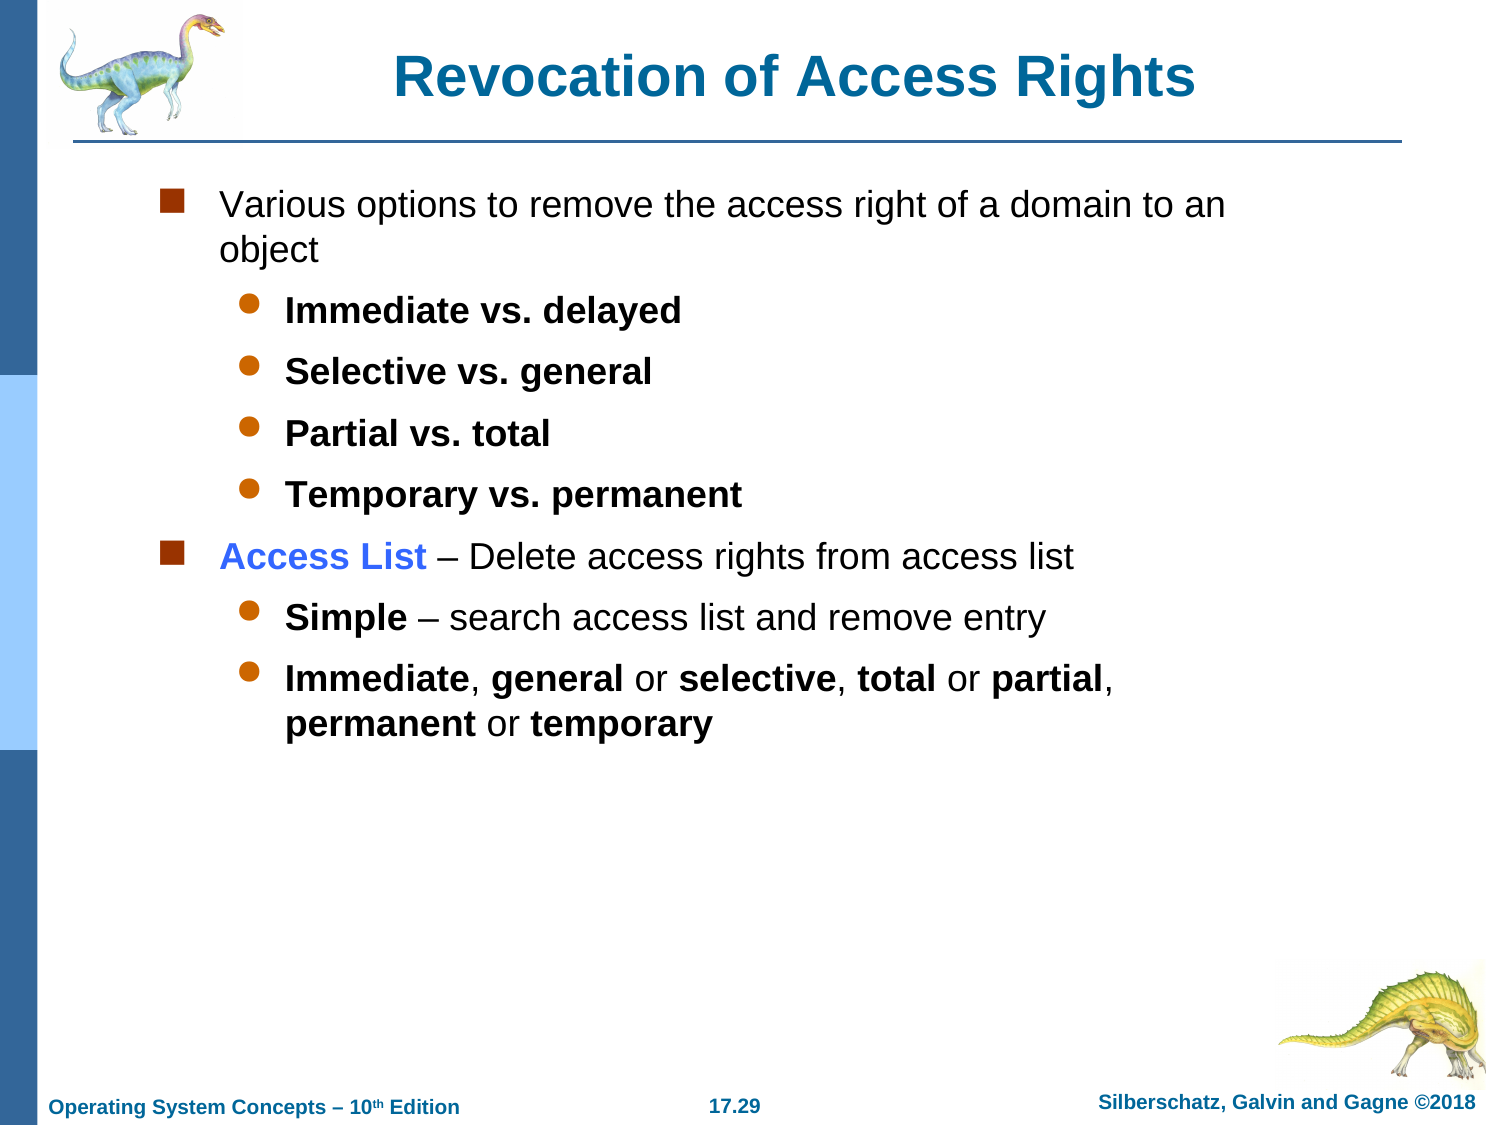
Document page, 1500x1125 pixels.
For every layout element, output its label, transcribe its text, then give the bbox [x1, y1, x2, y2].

picture [1415, 1094, 1423, 1099]
list Various options to remove the access right of a domain to an object Immediate vs. delayed Selective vs. general Partial vs. total Temporary vs. permanent Access List – Delete access rights from access list Simple – search access list and remove entry Immediate, general or selective, total or partial, permanent or temporary [147, 172, 1292, 951]
picture [1275, 959, 1486, 1090]
picture [46, 0, 243, 149]
title Revocation of Access Rights [166, 20, 1425, 116]
